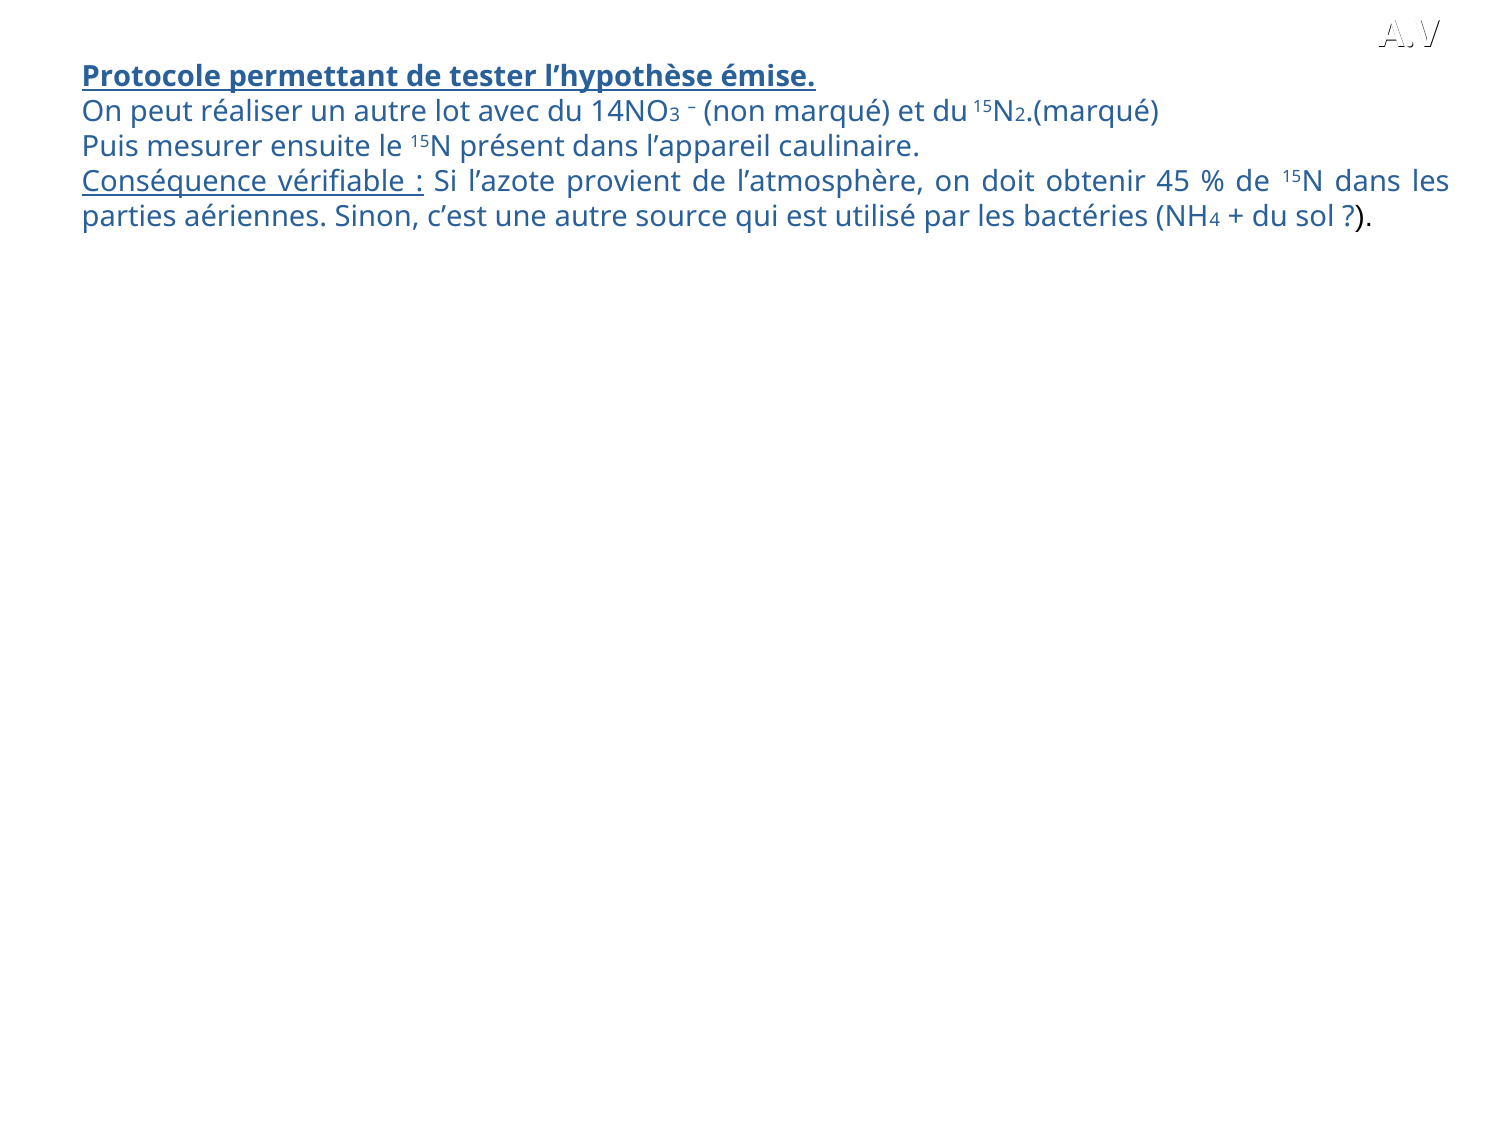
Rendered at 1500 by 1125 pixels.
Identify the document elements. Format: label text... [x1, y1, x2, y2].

text_box Protocole permettant de tester l’hypothèse émise. On peut réaliser un autre lot avec du 14NO3 – (non marqué) et du 15N2.(marqué) Puis mesurer ensuite le 15N présent dans l’appareil caulinaire. Conséquence vérifiable : Si l’azote provient de l’atmosphère, on doit obtenir 45 % de 15N dans les parties aériennes. Sinon, c’est une autre source qui est utilisé par les bactéries (NH4 + du sol ?). [66, 50, 1465, 473]
text_box A.V [1363, 1, 1488, 63]
